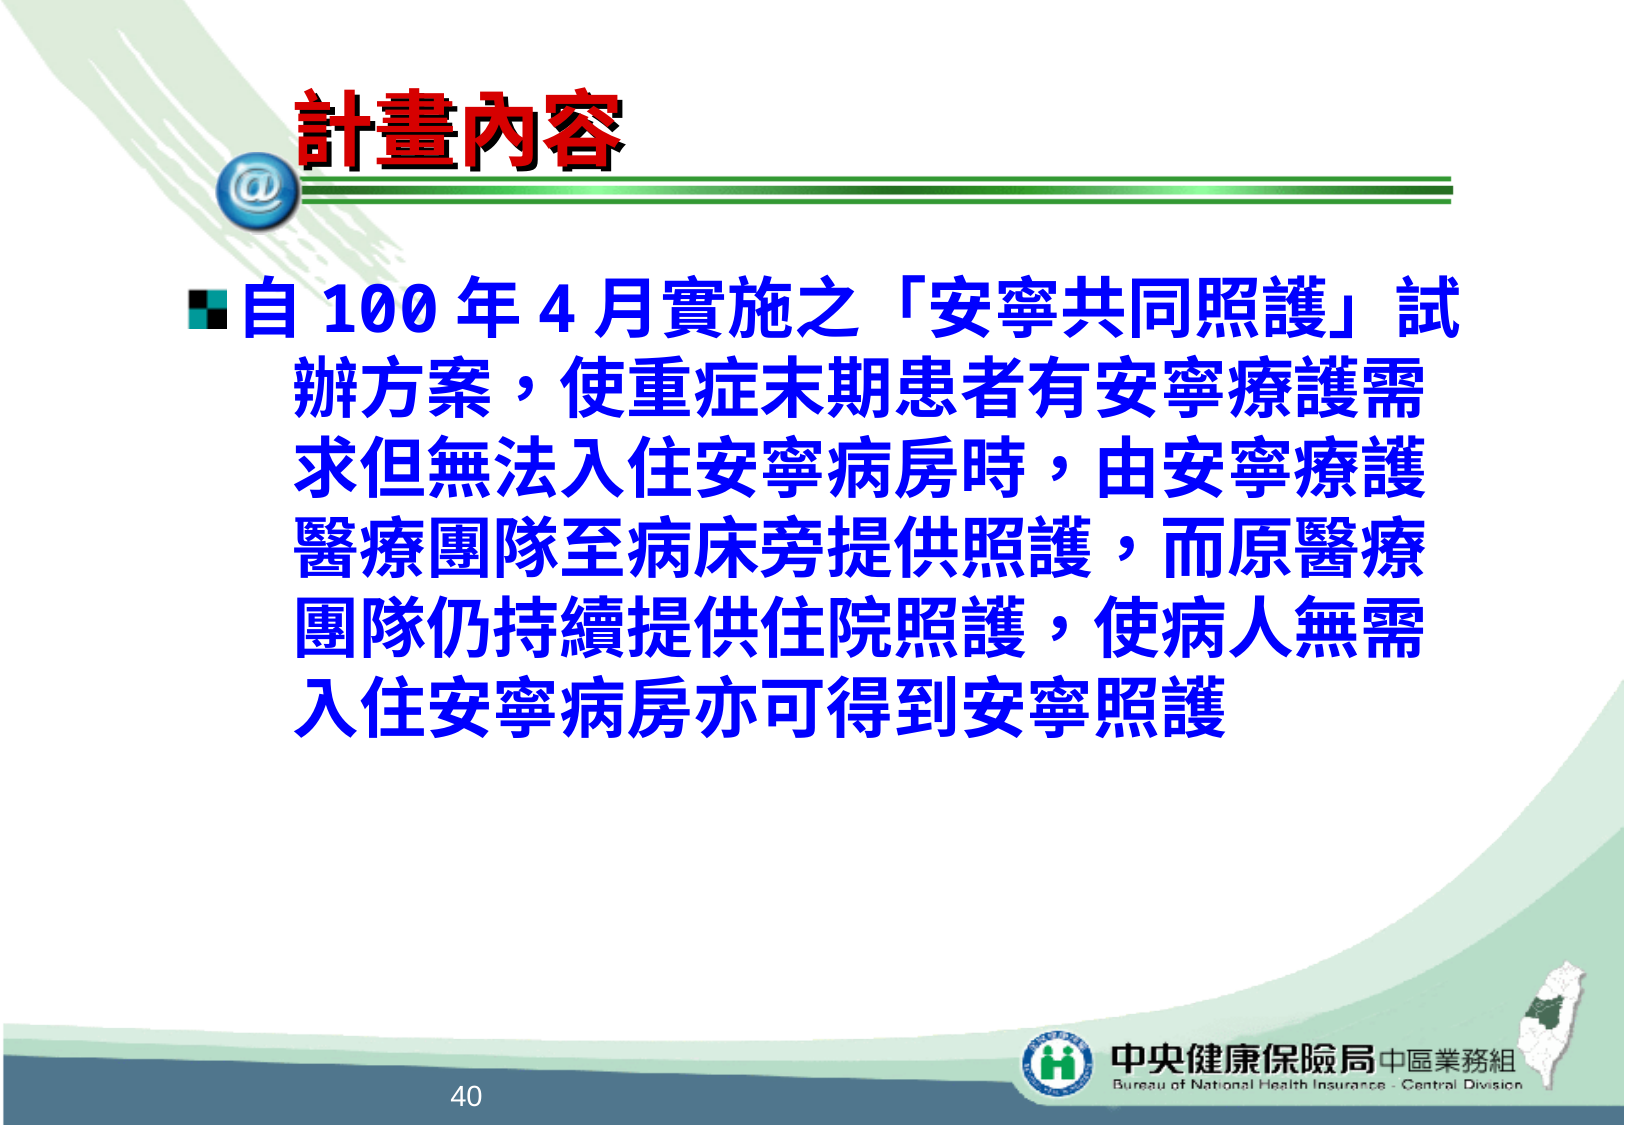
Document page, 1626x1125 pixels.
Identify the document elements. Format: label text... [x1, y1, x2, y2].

text_box [435, 1065, 815, 1125]
title 計畫內容 [275, 32, 1625, 221]
list 自100年4月實施之「安寧共同照護」試辦方案，使重症末期患者有安寧療護需求但無法入住安寧病房時，由安寧療護醫療團隊至病床旁提供照護，而原醫療團隊仍持續提供住院照護，使病人無需入住安寧病房亦可得到安寧照護 [165, 257, 1499, 997]
